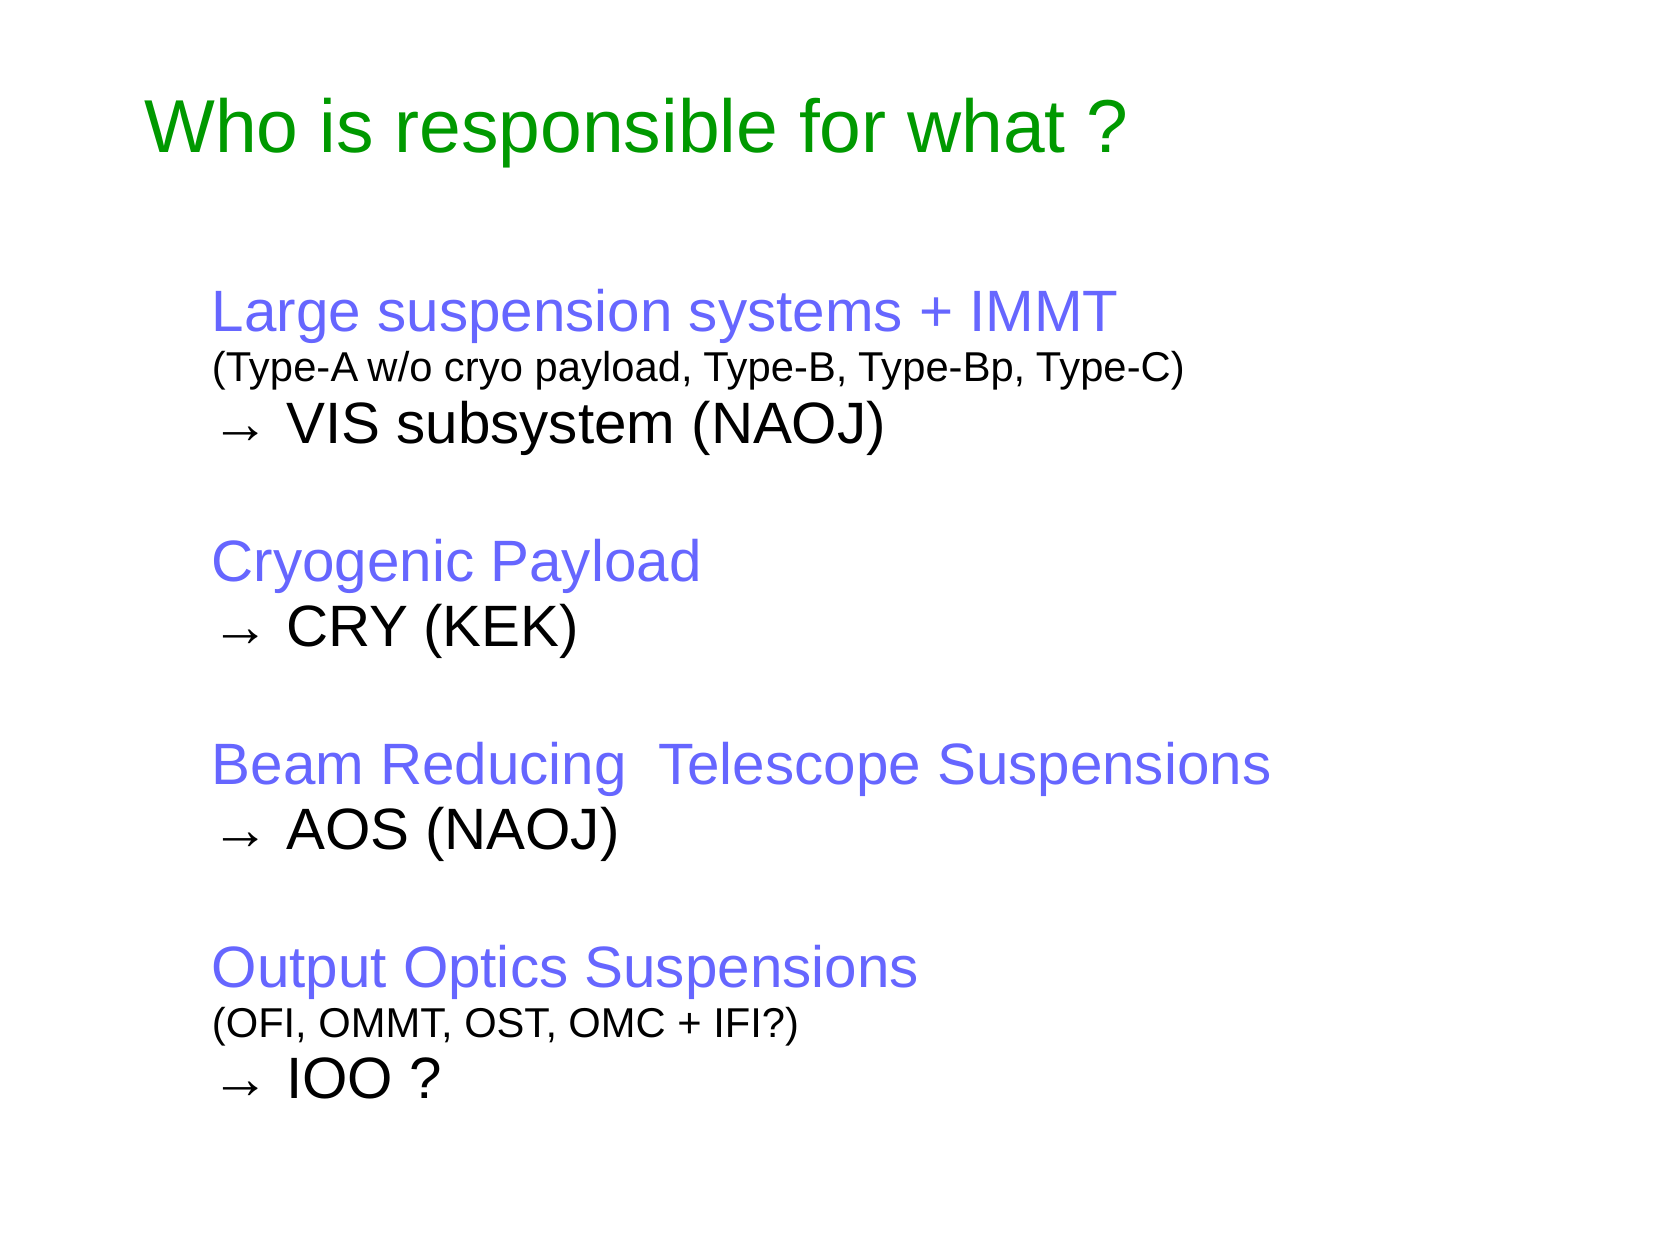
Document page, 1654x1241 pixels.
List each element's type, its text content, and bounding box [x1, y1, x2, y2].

text_box Beam Reducing Telescope Suspensions → AOS (NAOJ) [197, 724, 1288, 869]
text_box Cryogenic Payload → CRY (KEK) [197, 521, 718, 666]
text_box Large suspension systems + IMMT (Type-A w/o cryo payload, Type-B, Type-Bp, Type-C) → VIS subsystem (NAOJ) [197, 271, 1199, 463]
text_box Output Optics Suspensions (OFI, OMMT, OST, OMC + IFI?) → IOO ? [197, 927, 935, 1119]
text_box Who is responsible for what ? [129, 76, 1144, 176]
